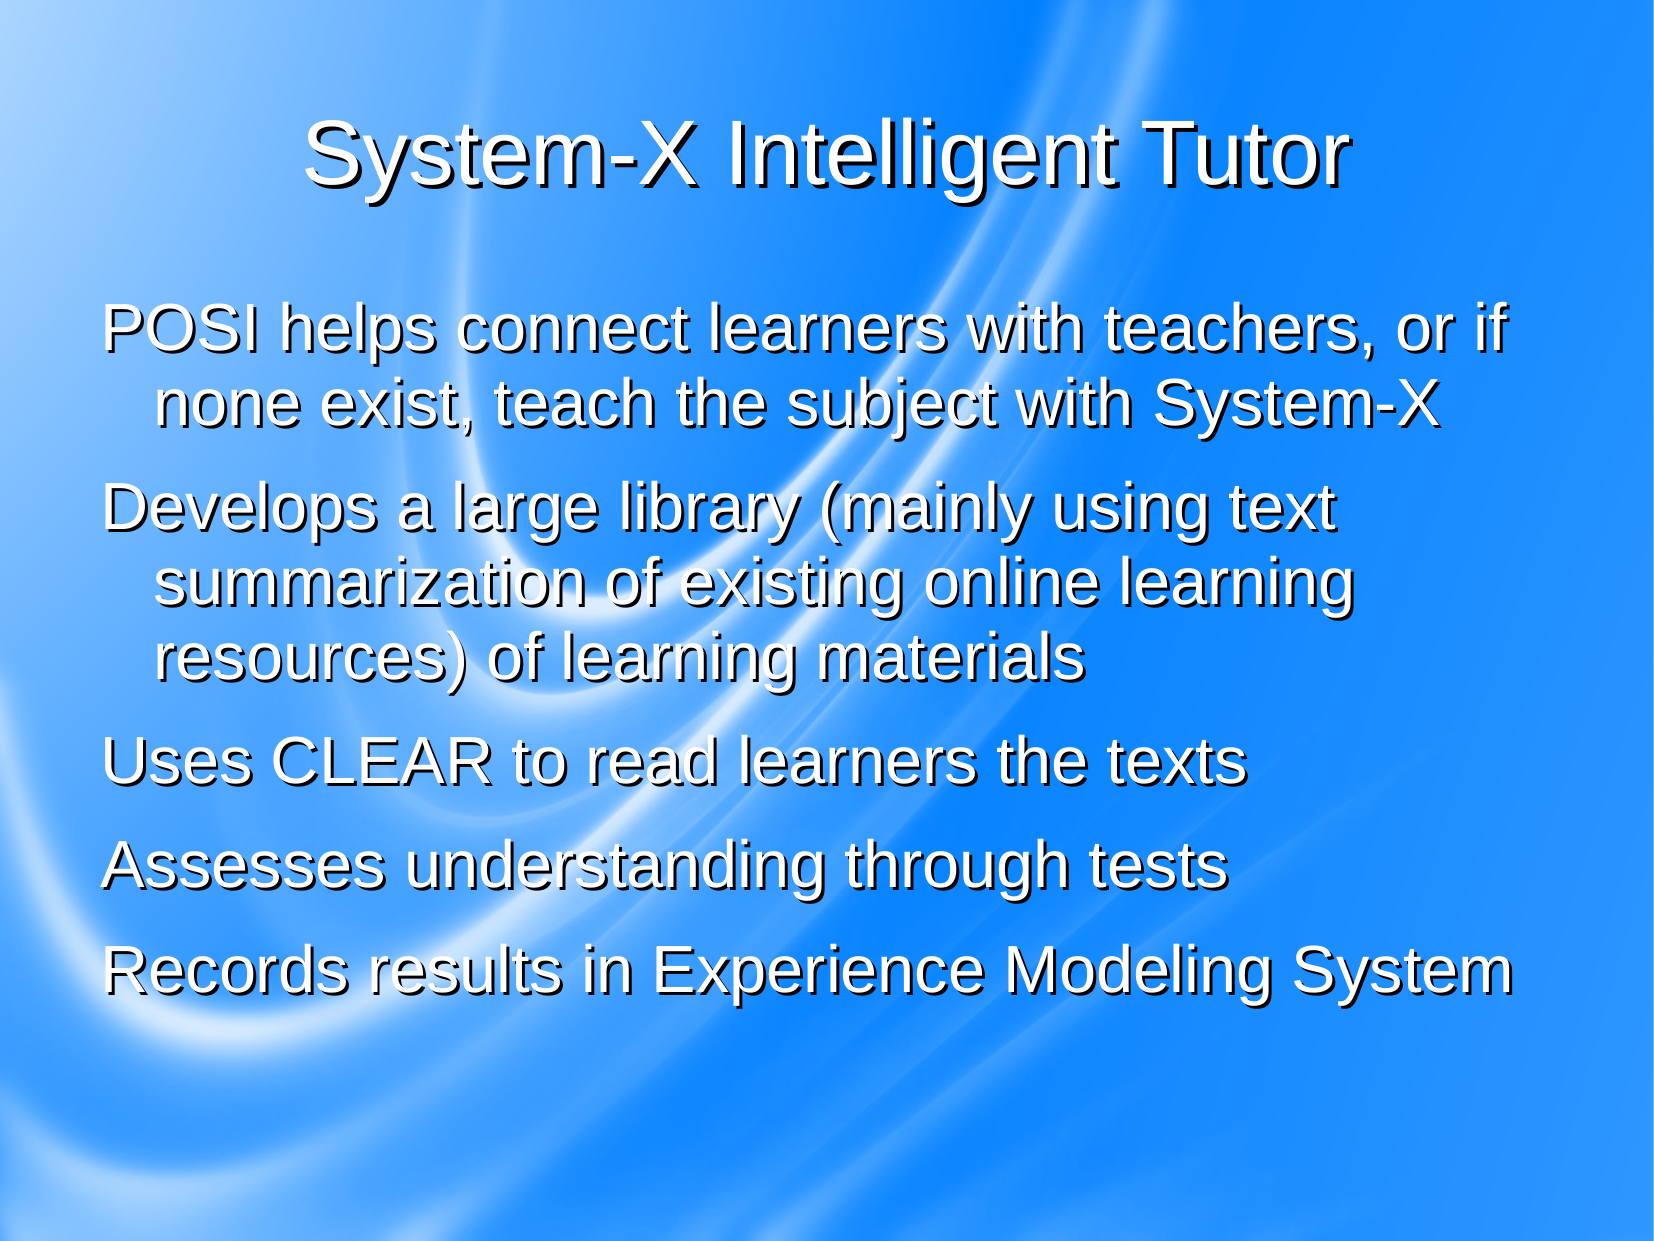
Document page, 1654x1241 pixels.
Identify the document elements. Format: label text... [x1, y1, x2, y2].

list POSI helps connect learners with teachers, or if none exist, teach the subject with System-X Develops a large library (mainly using text summarization of existing online learning resources) of learning materials Uses CLEAR to read learners the texts Assesses understanding through tests Records results in Experience Modeling System [82, 290, 1571, 1094]
title System-X Intelligent Tutor [82, 56, 1571, 250]
picture [0, 0, 1654, 1241]
